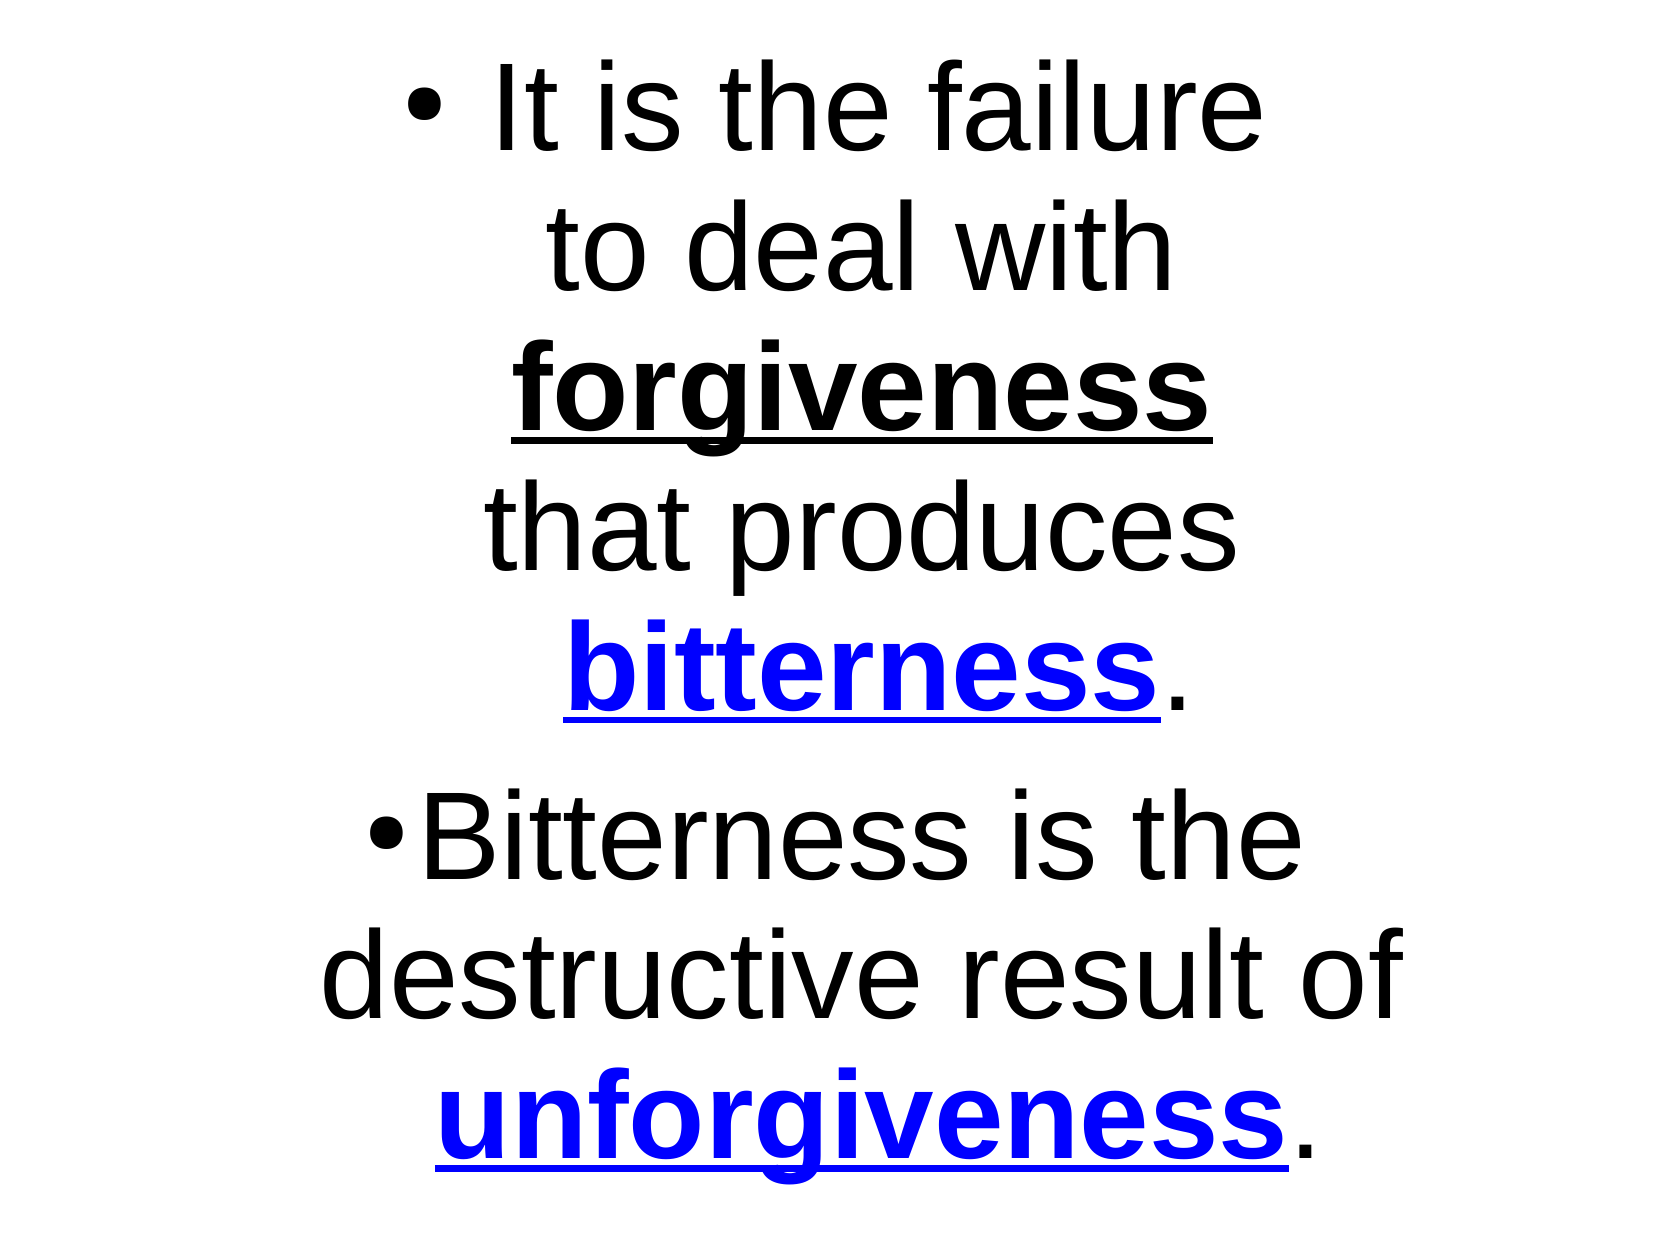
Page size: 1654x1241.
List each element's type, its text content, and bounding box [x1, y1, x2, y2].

list It is the failure to deal with forgiveness that produces bitterness. Bitterness is the destructive result of unforgiveness. [37, 37, 1651, 1238]
